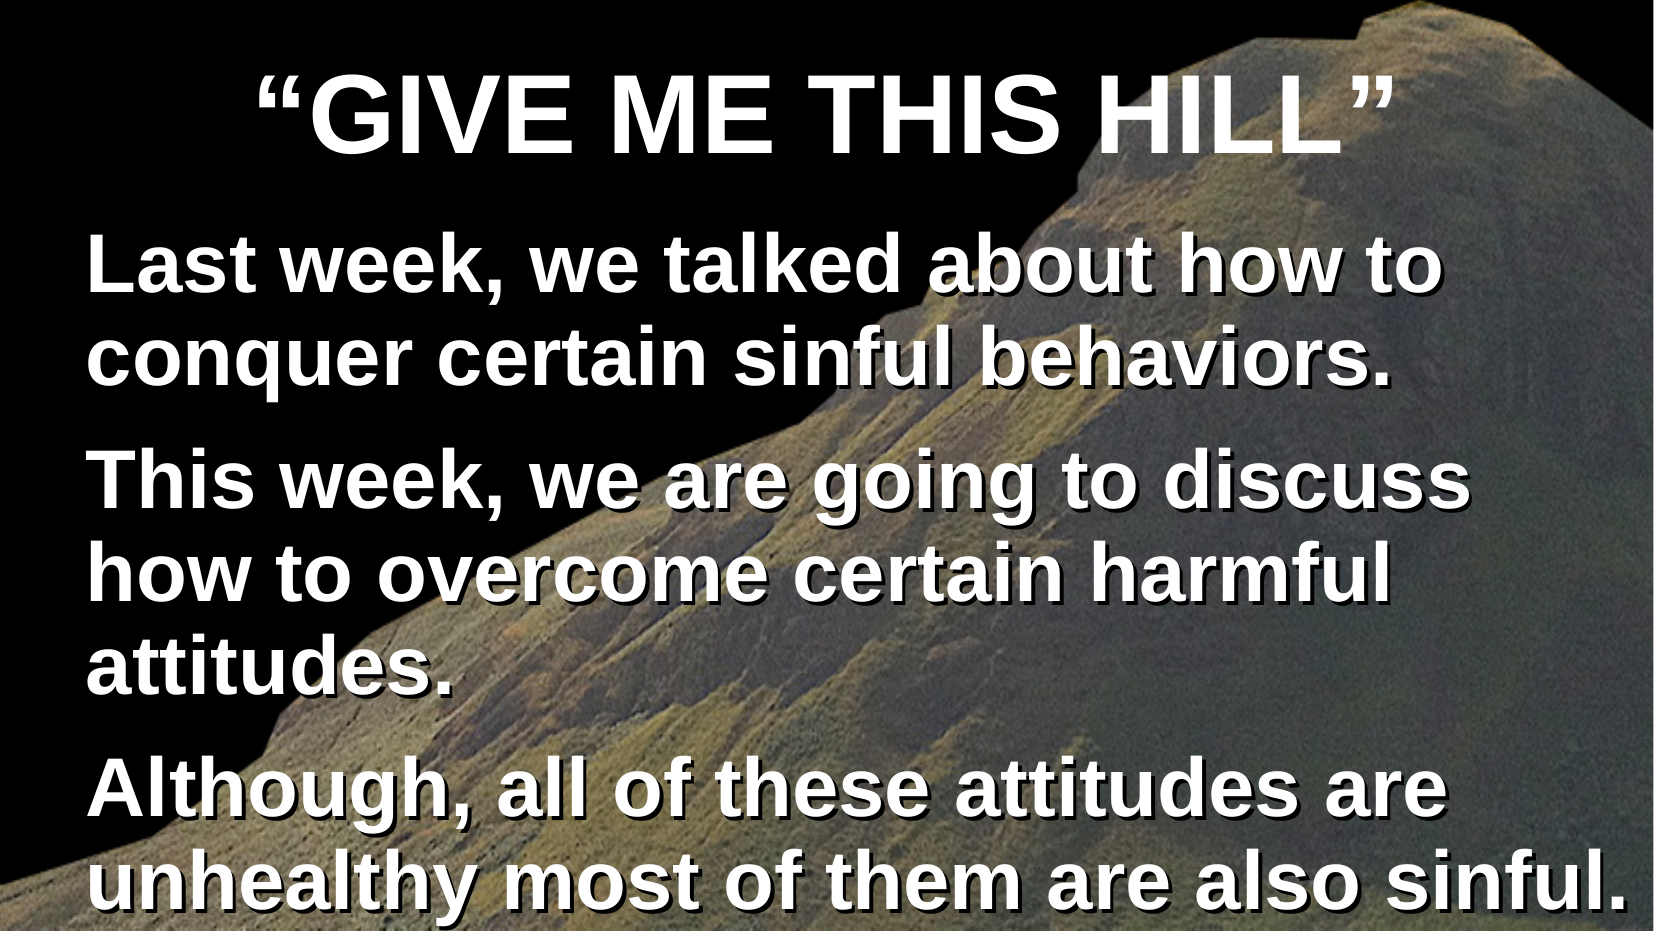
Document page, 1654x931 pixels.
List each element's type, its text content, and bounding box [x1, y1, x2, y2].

picture [0, 0, 1654, 931]
title “GIVE ME THIS HILL” [82, 37, 1571, 193]
list Last week, we talked about how to conquer certain sinful behaviors. This week, we are going to discuss how to overcome certain harmful attitudes. Although, all of these attitudes are unhealthy most of them are also sinful. [15, 217, 1636, 931]
